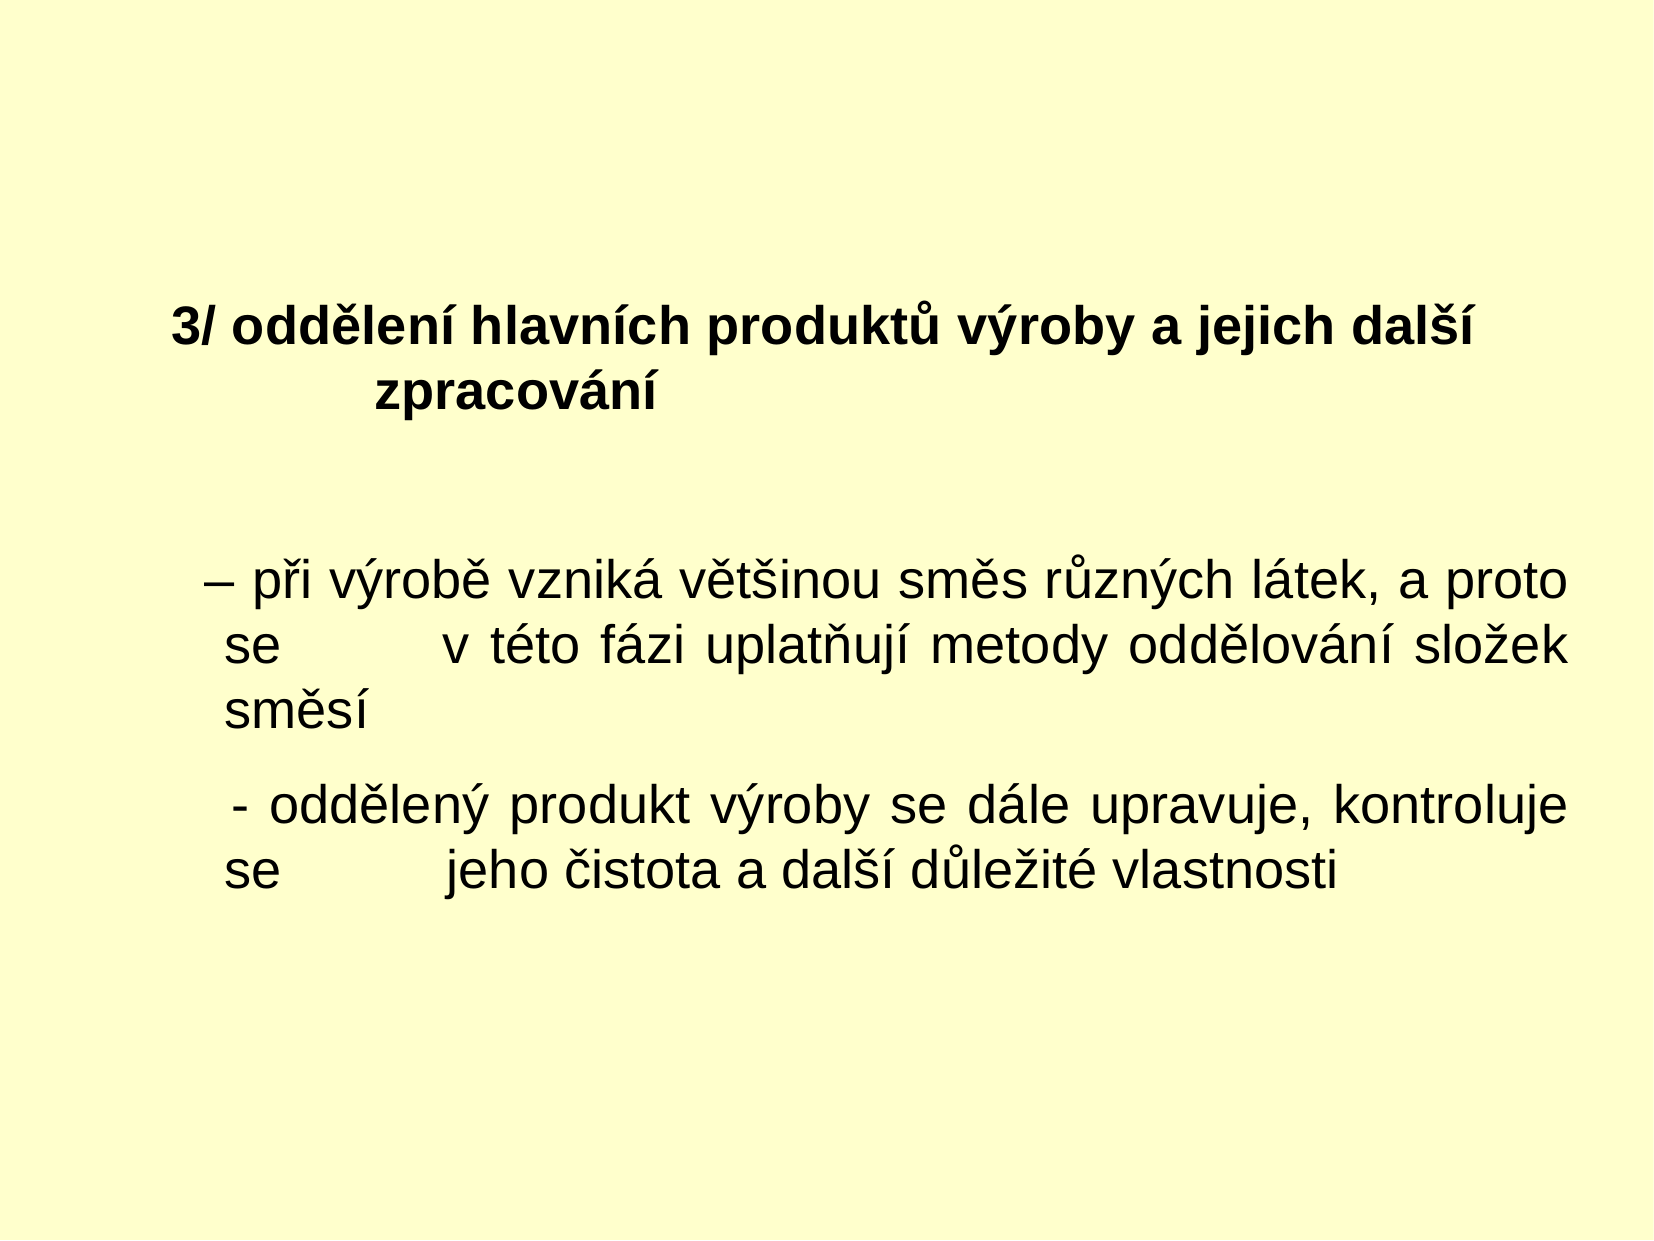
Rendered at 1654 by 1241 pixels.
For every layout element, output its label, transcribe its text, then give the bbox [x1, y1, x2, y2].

list 3/ oddělení hlavních produktů výroby a jejich další zpracování – při výrobě vzniká většinou směs různých látek, a proto se v této fázi uplatňují metody oddělování složek směsí - oddělený produkt výroby se dále upravuje, kontroluje se jeho čistota a další důležité vlastnosti [82, 290, 1571, 1109]
